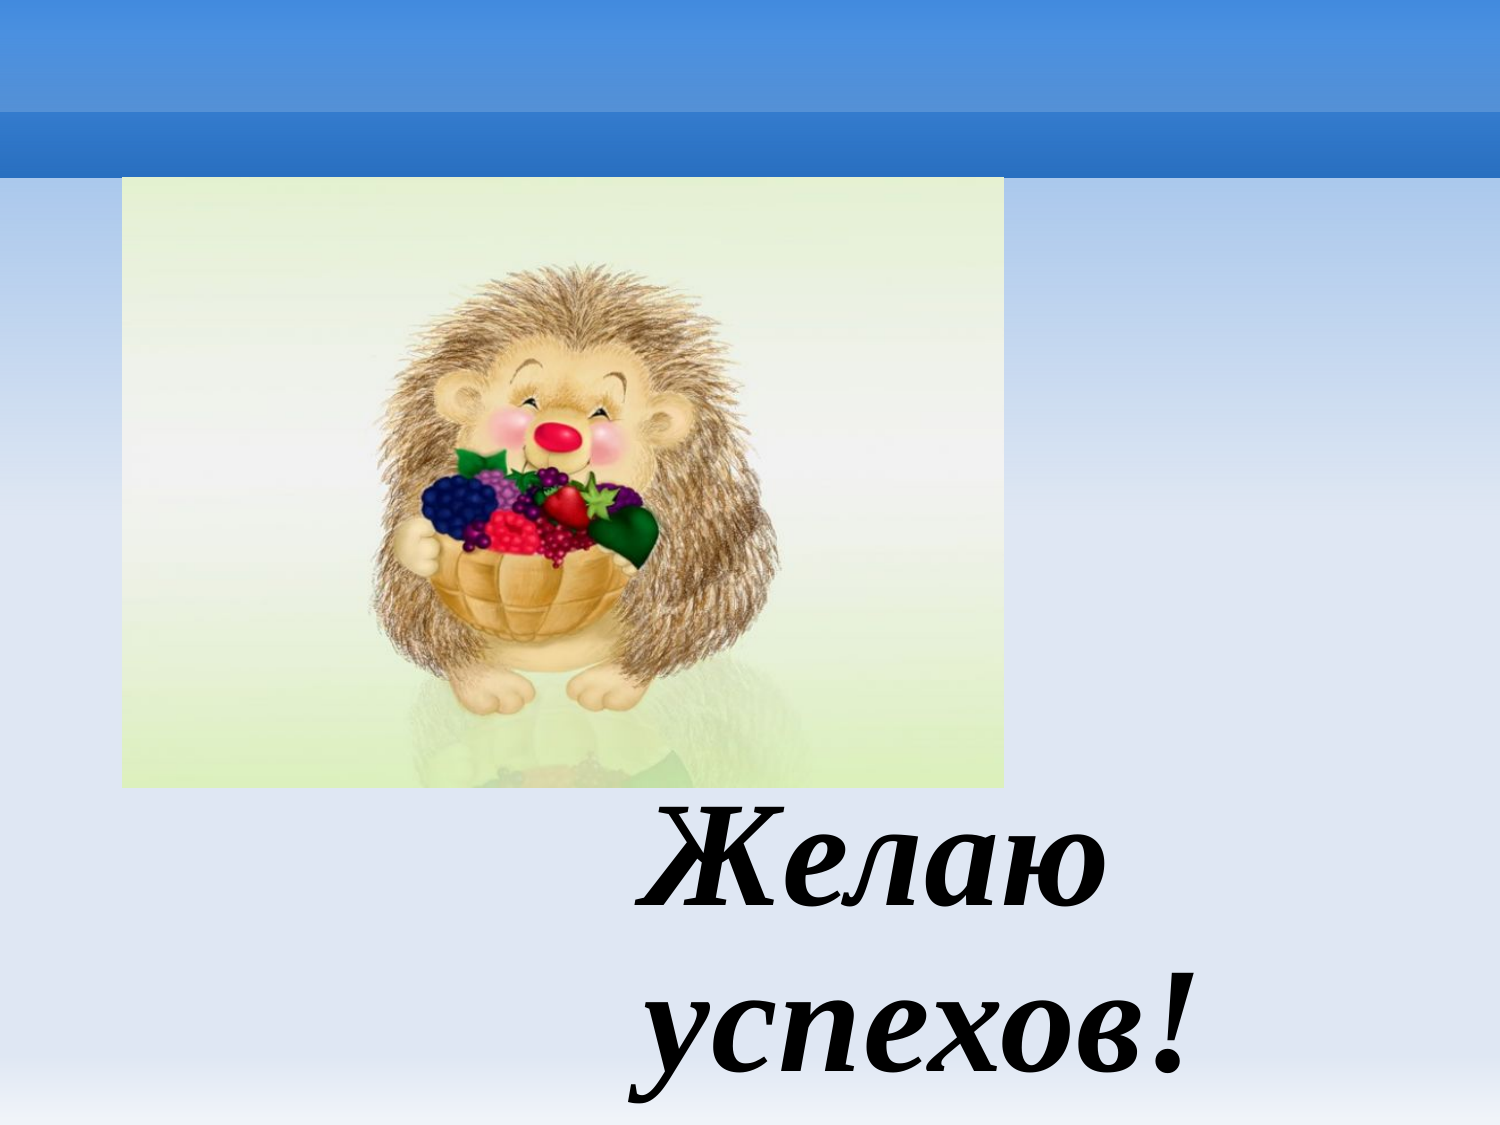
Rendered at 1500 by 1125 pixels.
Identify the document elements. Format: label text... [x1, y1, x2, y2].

text_box Желаю успехов! [590, 763, 1220, 1112]
picture [122, 177, 1004, 788]
